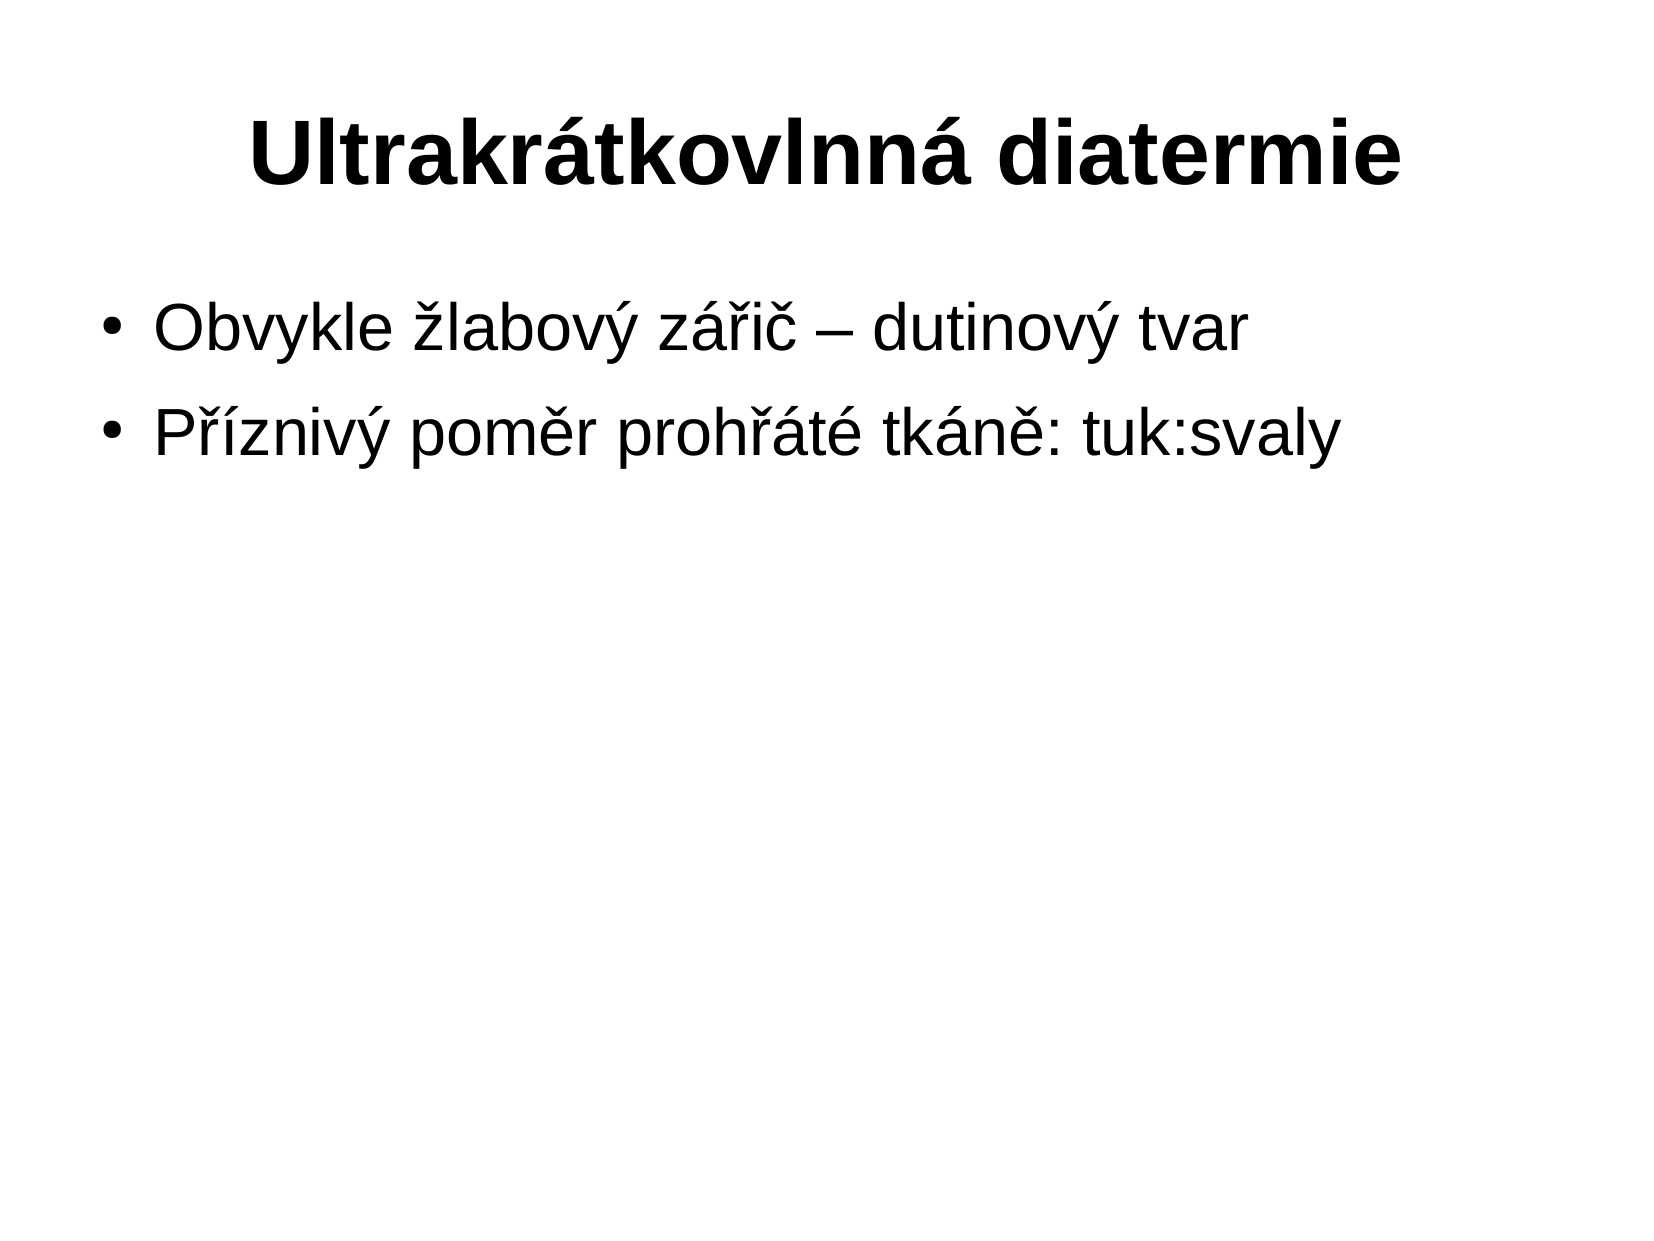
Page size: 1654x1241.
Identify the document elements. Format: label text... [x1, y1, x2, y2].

list Obvykle žlabový zářič – dutinový tvar Příznivý poměr prohřáté tkáně: tuk:svaly [82, 290, 1571, 1109]
title Ultrakrátkovlnná diatermie [82, 49, 1571, 257]
